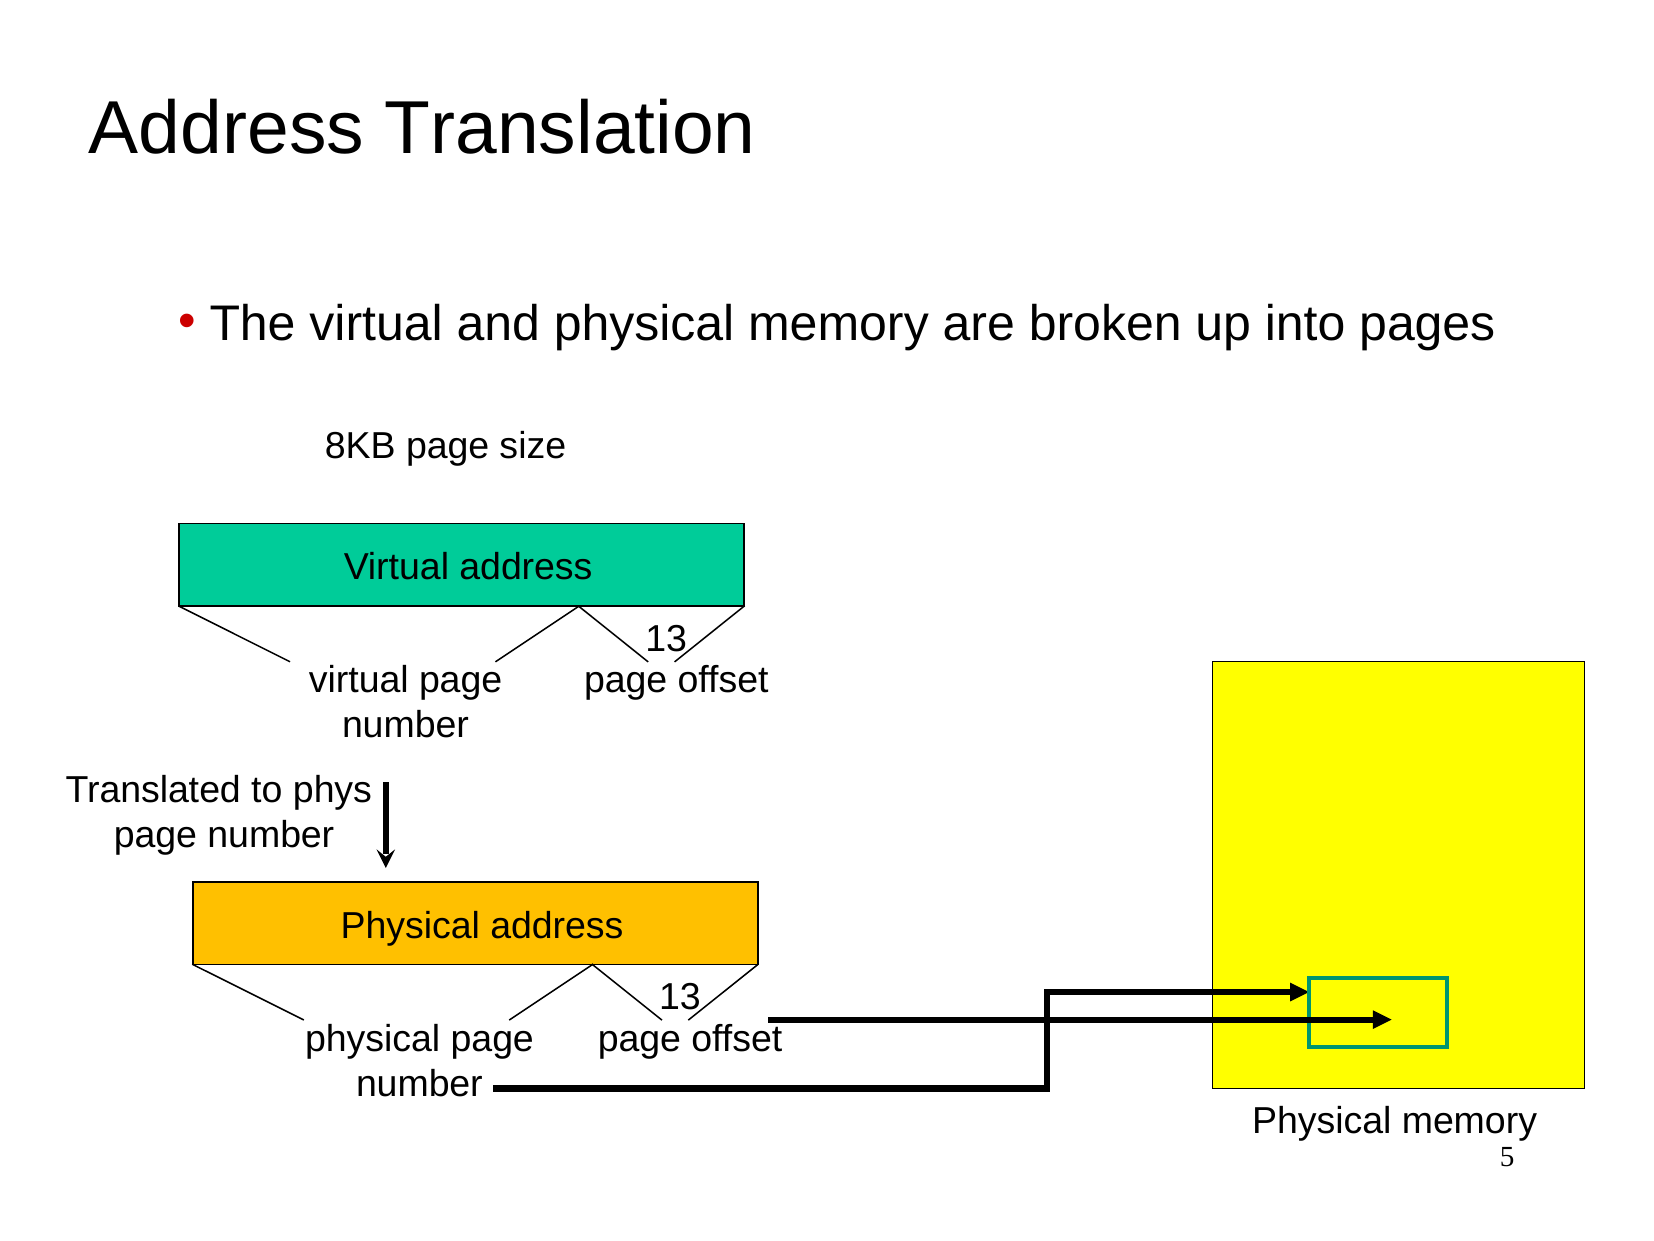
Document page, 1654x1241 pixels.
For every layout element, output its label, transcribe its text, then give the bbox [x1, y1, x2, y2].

text_box The virtual and physical memory are broken up into pages [163, 282, 1511, 359]
text_box Physical address [192, 881, 758, 965]
text_box 13 [631, 964, 716, 1026]
text_box Virtual address [179, 523, 745, 607]
text_box page offset [556, 647, 784, 709]
text_box Address Translation [74, 71, 772, 177]
text_box 8KB page size [297, 413, 582, 474]
text_box [1312, 981, 1444, 1044]
text_box physical page number [277, 1005, 549, 1112]
text_box [1212, 995, 1306, 1017]
text_box [1212, 661, 1585, 1089]
text_box page offset [570, 1005, 798, 1067]
text_box Physical memory [1224, 1088, 1552, 1149]
text_box Translated to phys page number [37, 757, 398, 864]
text_box <number> [1184, 1129, 1530, 1213]
text_box virtual page number [280, 647, 517, 754]
text_box 13 [617, 606, 702, 667]
